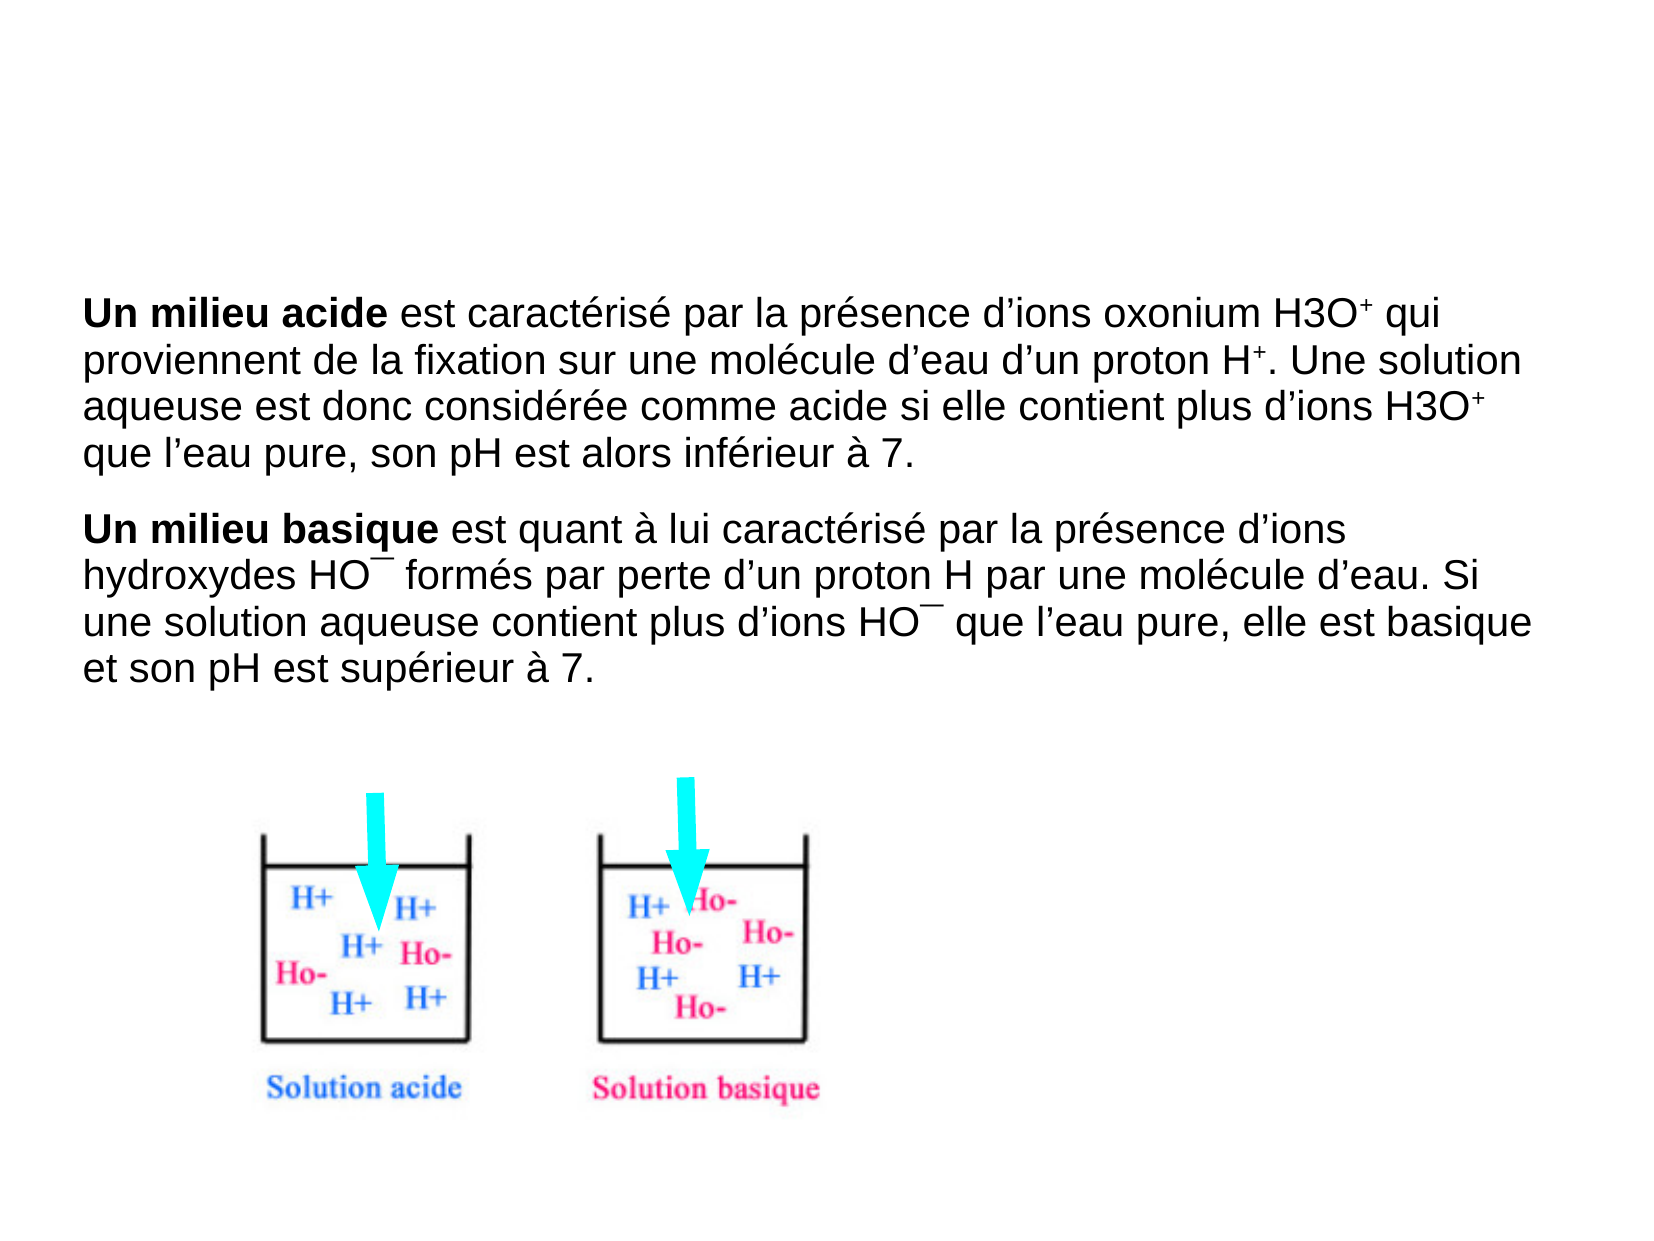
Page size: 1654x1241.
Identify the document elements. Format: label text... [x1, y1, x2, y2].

picture [153, 752, 939, 1151]
list Un milieu acide est caractérisé par la présence d’ions oxonium H3O+ qui proviennent de la fixation sur une molécule d’eau d’un proton H+. Une solution aqueuse est donc considérée comme acide si elle contient plus d’ions H3O+ que l’eau pure, son pH est alors inférieur à 7. Un milieu basique est quant à lui caractérisé par la présence d’ions hydroxydes HO¯ formés par perte d’un proton H par une molécule d’eau. Si une solution aqueuse contient plus d’ions HO¯ que l’eau pure, elle est basique et son pH est supérieur à 7. [82, 290, 1538, 1010]
